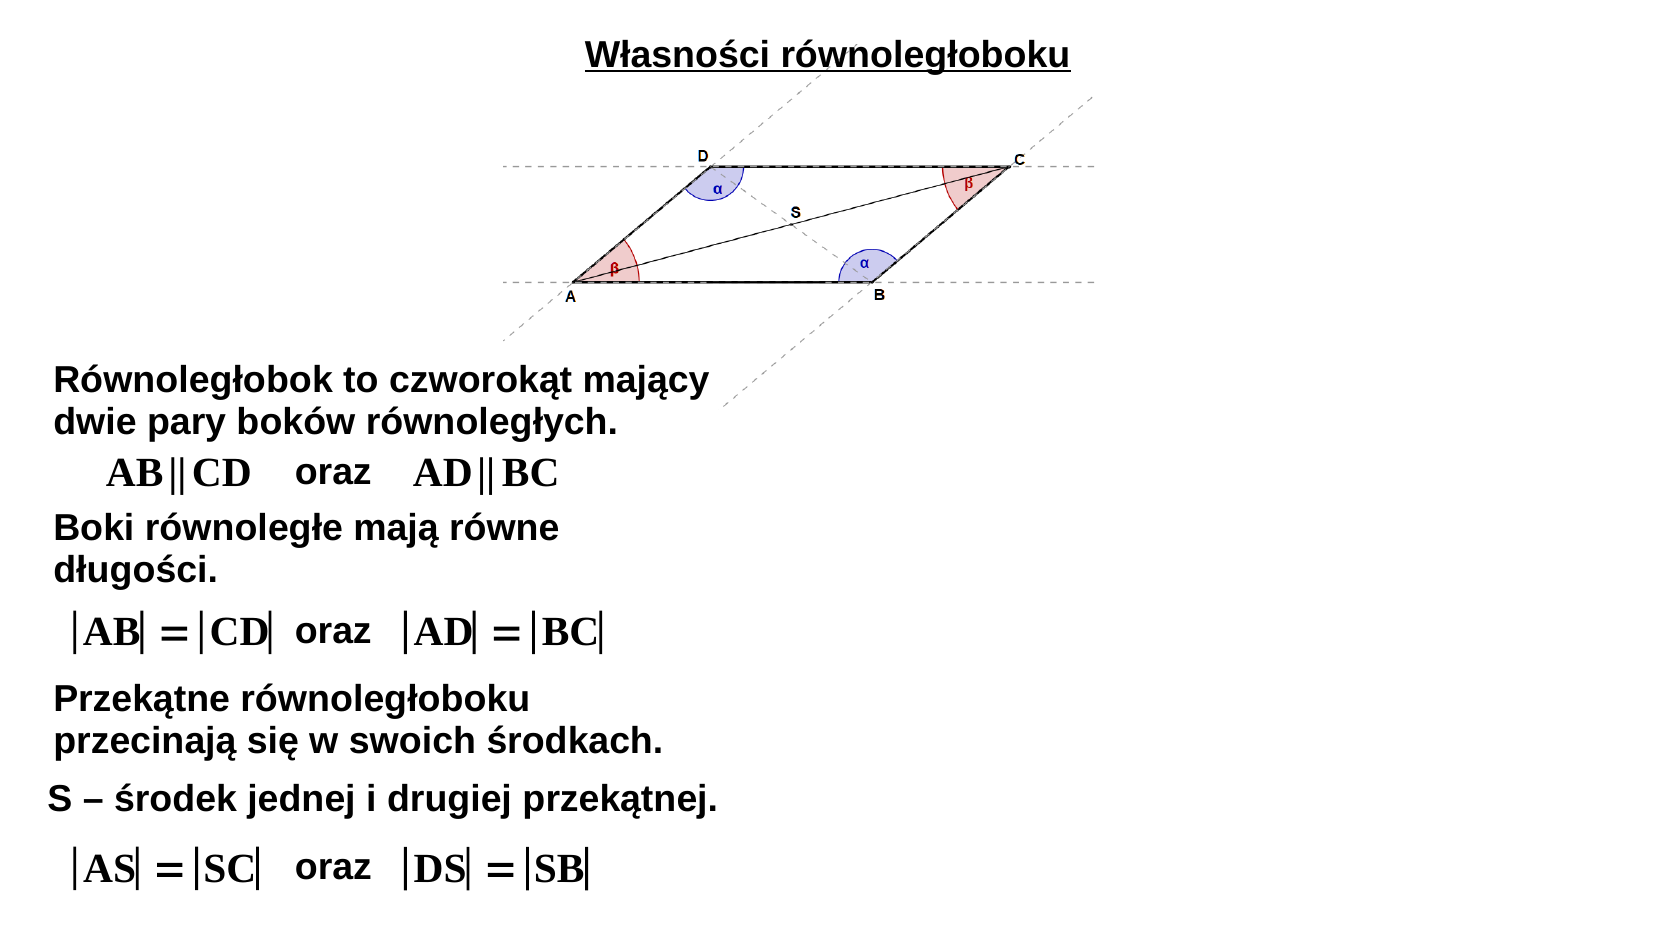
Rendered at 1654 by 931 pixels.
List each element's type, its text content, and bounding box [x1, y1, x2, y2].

text_box S – środek jednej i drugiej przekątnej. [32, 770, 762, 836]
chart [393, 844, 603, 892]
text_box Boki równoległe mają równe długości. [38, 498, 729, 598]
text_box Przekątne równoległoboku przecinają się w swoich środkach. [38, 669, 729, 769]
text_box oraz [280, 838, 431, 896]
text_box Własności równoległoboku [570, 26, 1118, 85]
text_box oraz [280, 602, 431, 659]
chart [405, 450, 565, 495]
text_box oraz [280, 450, 431, 498]
chart [62, 608, 280, 655]
chart [62, 844, 274, 891]
picture [503, 44, 1095, 410]
chart [393, 608, 618, 655]
chart [98, 450, 258, 495]
text_box Równoległobok to czworokąt mający dwie pary boków równoległych. [38, 350, 729, 450]
